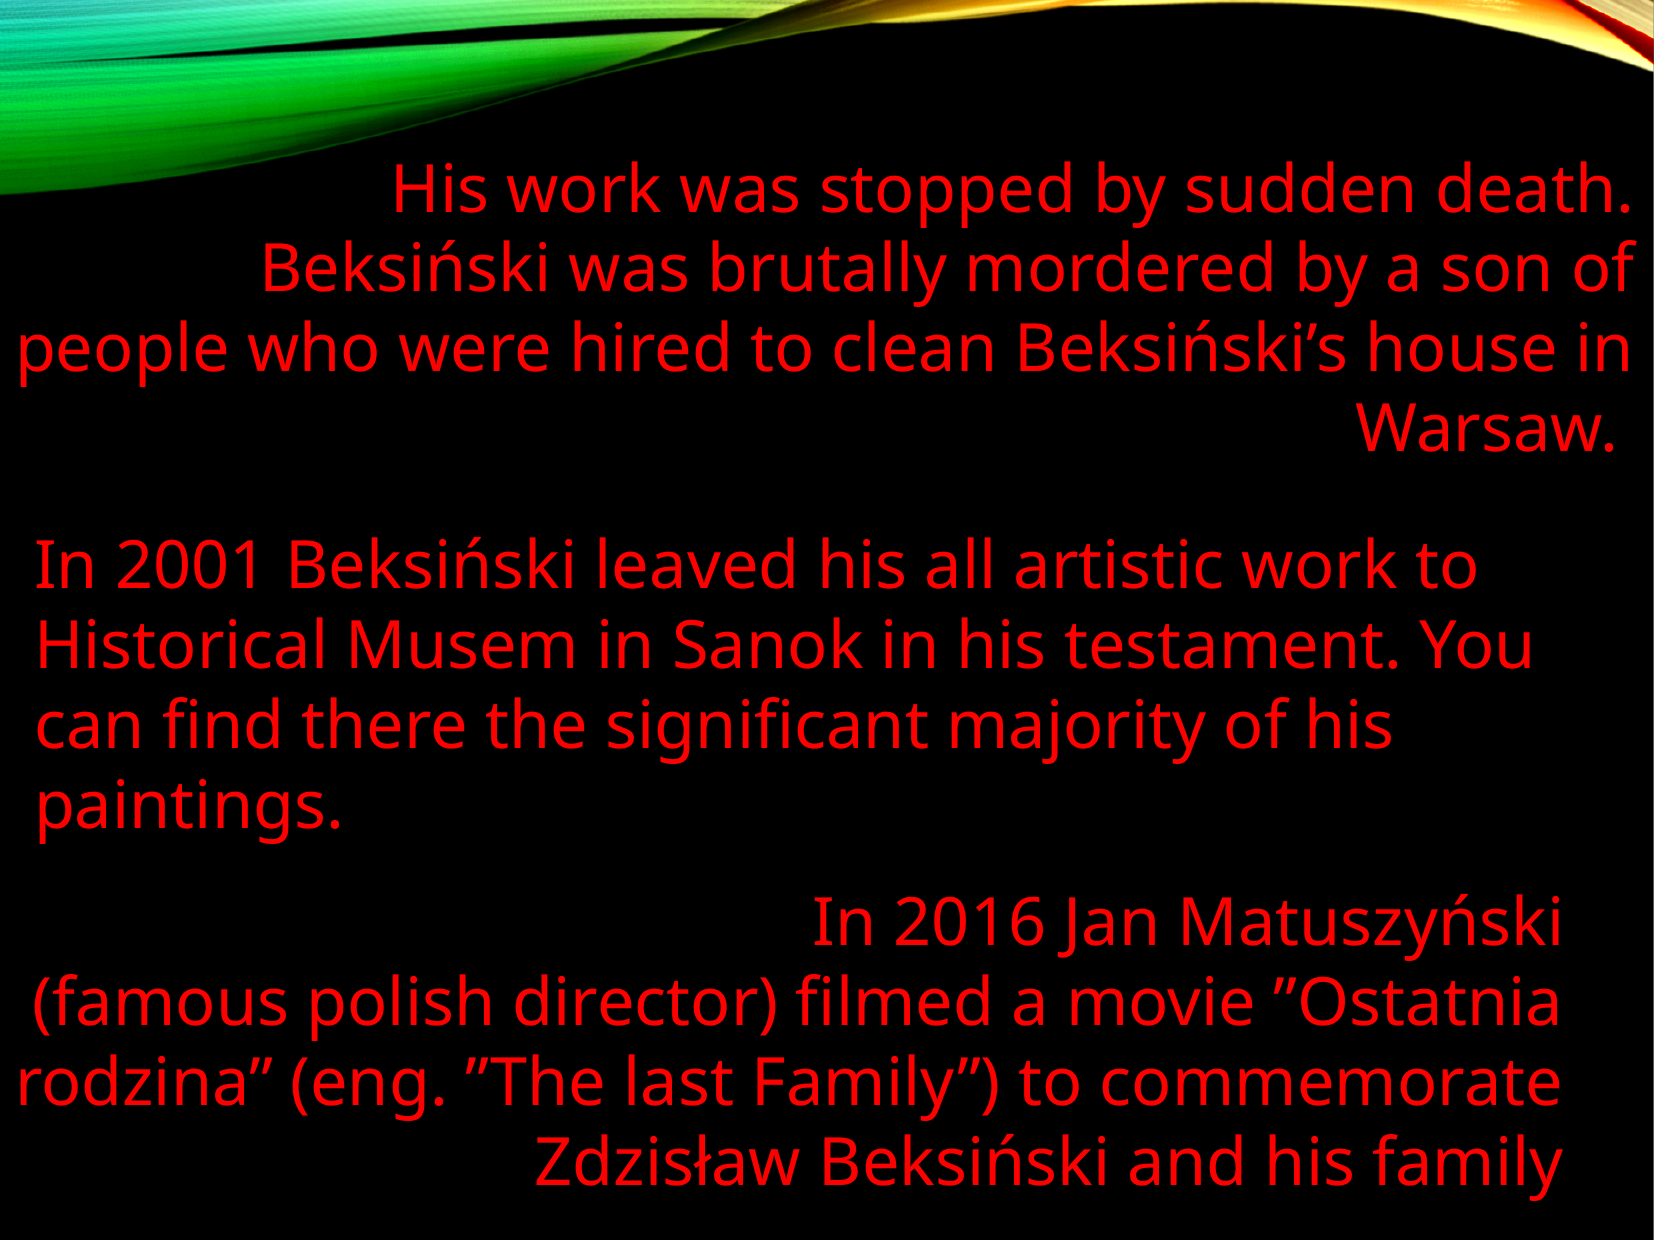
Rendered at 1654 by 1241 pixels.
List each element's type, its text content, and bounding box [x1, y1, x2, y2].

text_box In 2001 Beksiński leaved his all artistic work to Historical Musem in Sanok in his testament. You can find there the significant majority of his paintings. [19, 514, 1654, 871]
text_box His work was stopped by sudden death. Beksiński was brutally mordered by a son of people who were hired to clean Beksiński’s house in Warsaw. [0, 137, 1654, 477]
text_box In 2016 Jan Matuszyński (famous polish director) filmed a movie ”Ostatnia rodzina” (eng. ”The last Family”) to commemorate Zdzisław Beksiński and his family [0, 871, 1654, 1210]
